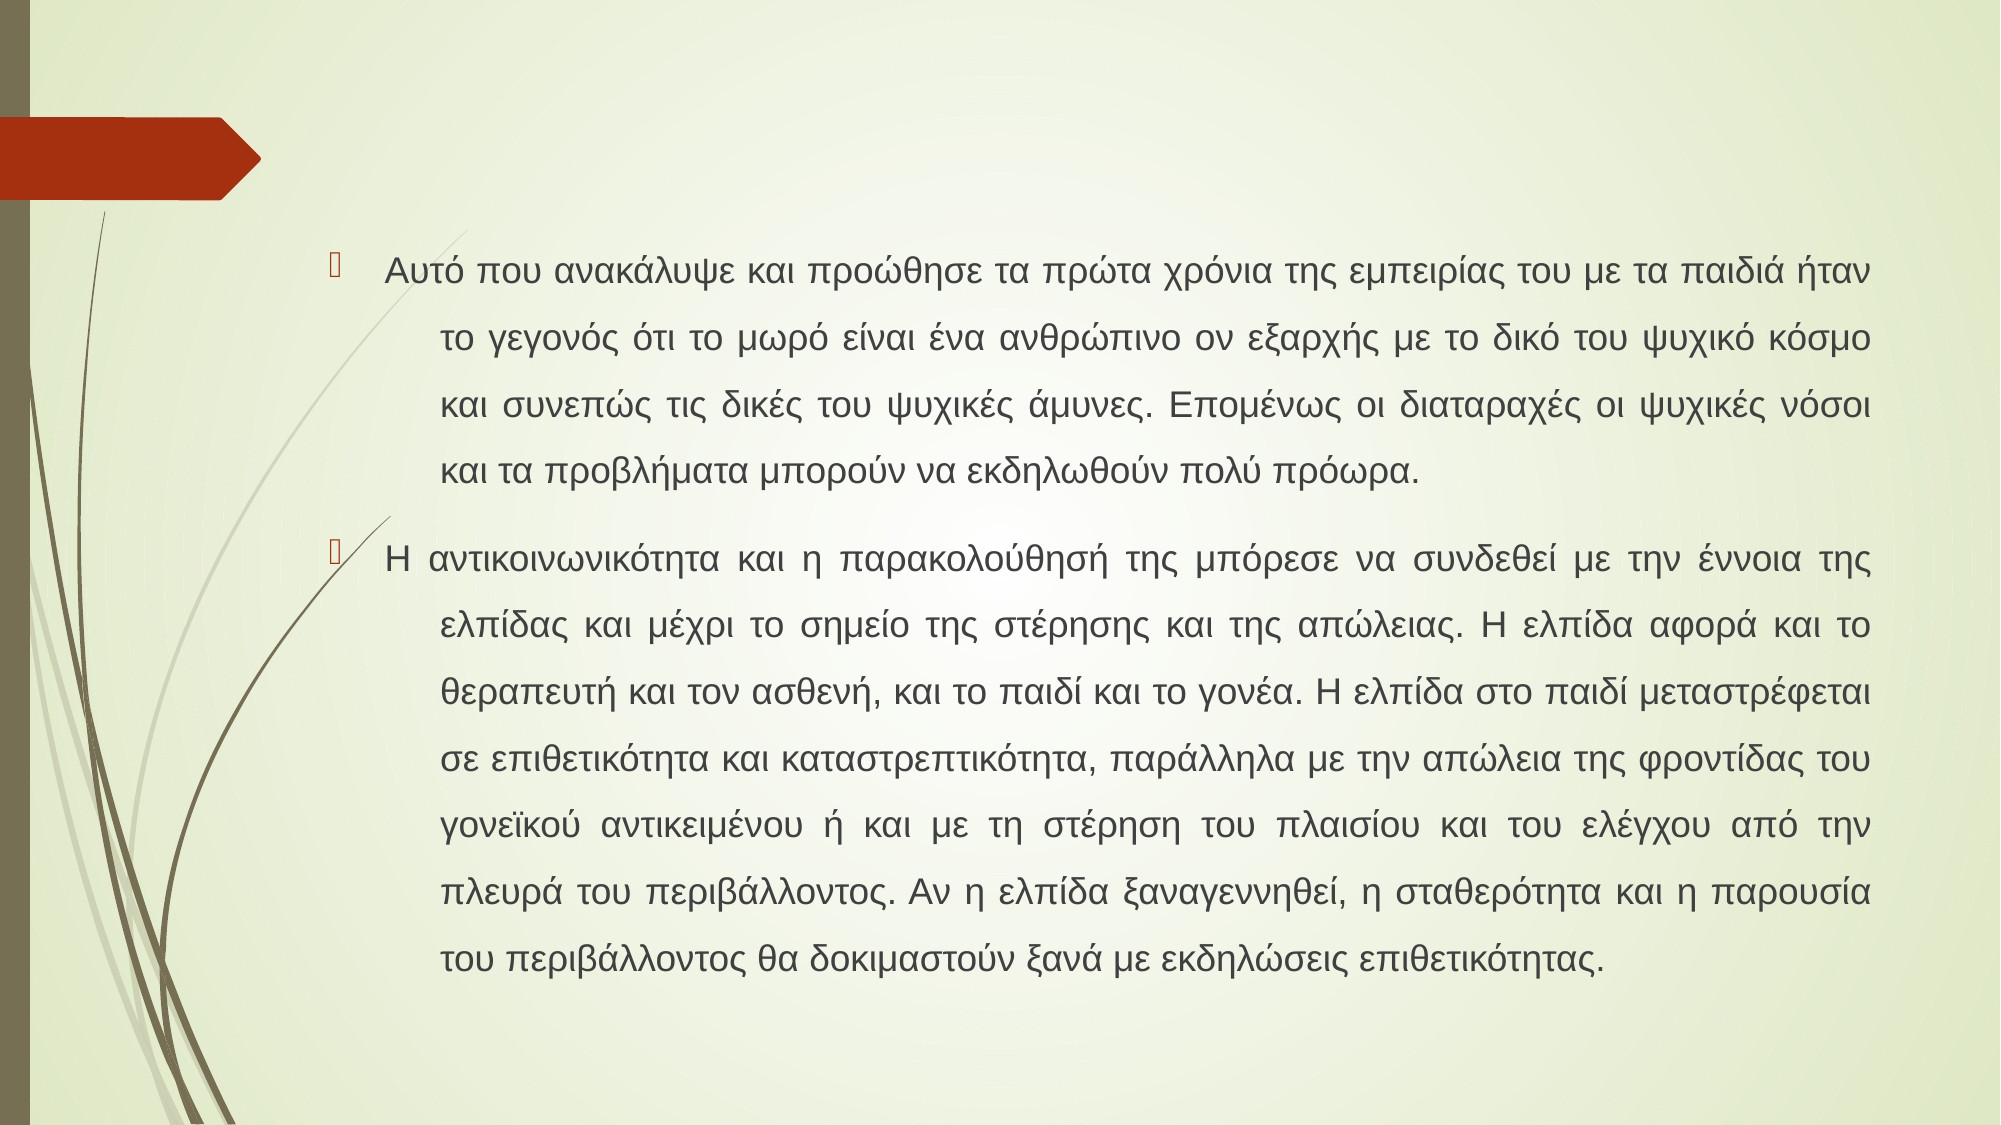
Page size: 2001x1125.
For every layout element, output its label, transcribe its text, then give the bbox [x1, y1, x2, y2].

list Αυτό που ανακάλυψε και προώθησε τα πρώτα χρόνια της εμπειρίας του με τα παιδιά ήταν το γεγονός ότι το μωρό είναι ένα ανθρώπινο ον εξαρχής με το δικό του ψυχικό κόσμο και συνεπώς τις δικές του ψυχικές άμυνες. Επομένως οι διαταραχές οι ψυχικές νόσοι και τα προβλήματα μπορούν να εκδηλωθούν πολύ πρόωρα. Η αντικοινωνικότητα και η παρακολούθησή της μπόρεσε να συνδεθεί με την έννοια της ελπίδας και μέχρι το σημείο της στέρησης και της απώλειας. Η ελπίδα αφορά και το θεραπευτή και τον ασθενή, και το παιδί και το γονέα. Η ελπίδα στο παιδί μεταστρέφεται σε επιθετικότητα και καταστρεπτικότητα, παράλληλα με την απώλεια της φροντίδας του γονεϊκού αντικειμένου ή και με τη στέρηση του πλαισίου και του ελέγχου από την πλευρά του περιβάλλοντος. Αν η ελπίδα ξαναγεννηθεί, η σταθερότητα και η παρουσία του περιβάλλοντος θα δοκιμαστούν ξανά με εκδηλώσεις επιθετικότητας. [313, 216, 1888, 1051]
